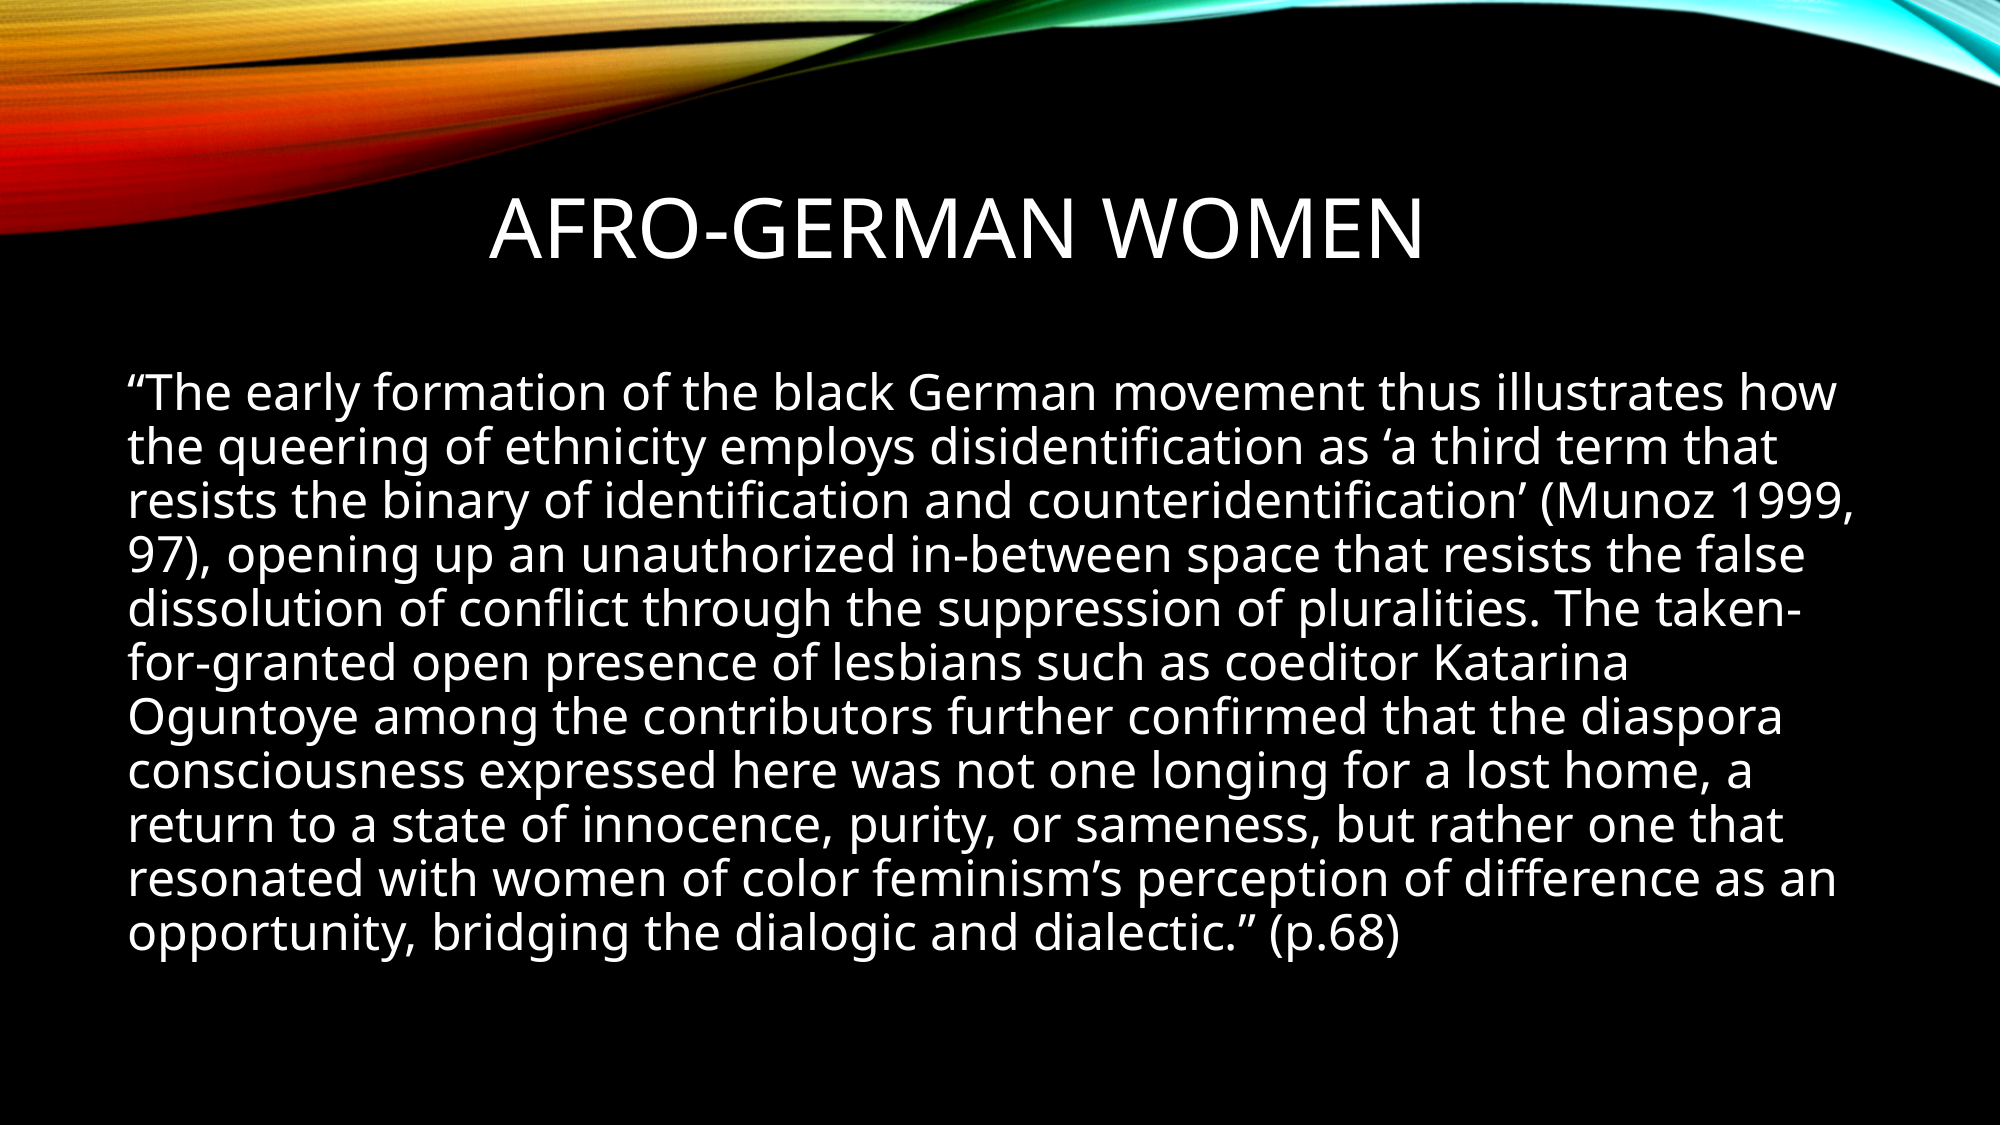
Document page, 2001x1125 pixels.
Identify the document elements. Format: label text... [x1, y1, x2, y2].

list “The early formation of the black German movement thus illustrates how the queering of ethnicity employs disidentification as ‘a third term that resists the binary of identification and counteridentification’ (Munoz 1999, 97), opening up an unauthorized in-between space that resists the false dissolution of conflict through the suppression of pluralities. The taken-for-granted open presence of lesbians such as coeditor Katarina Oguntoye among the contributors further confirmed that the diaspora consciousness expressed here was not one longing for a lost home, a return to a state of innocence, purity, or sameness, but rather one that resonated with women of color feminism’s perception of difference as an opportunity, bridging the dialogic and dialectic.” (p.68) [112, 360, 1888, 1021]
title AFRO-GERman women [474, 125, 1888, 338]
